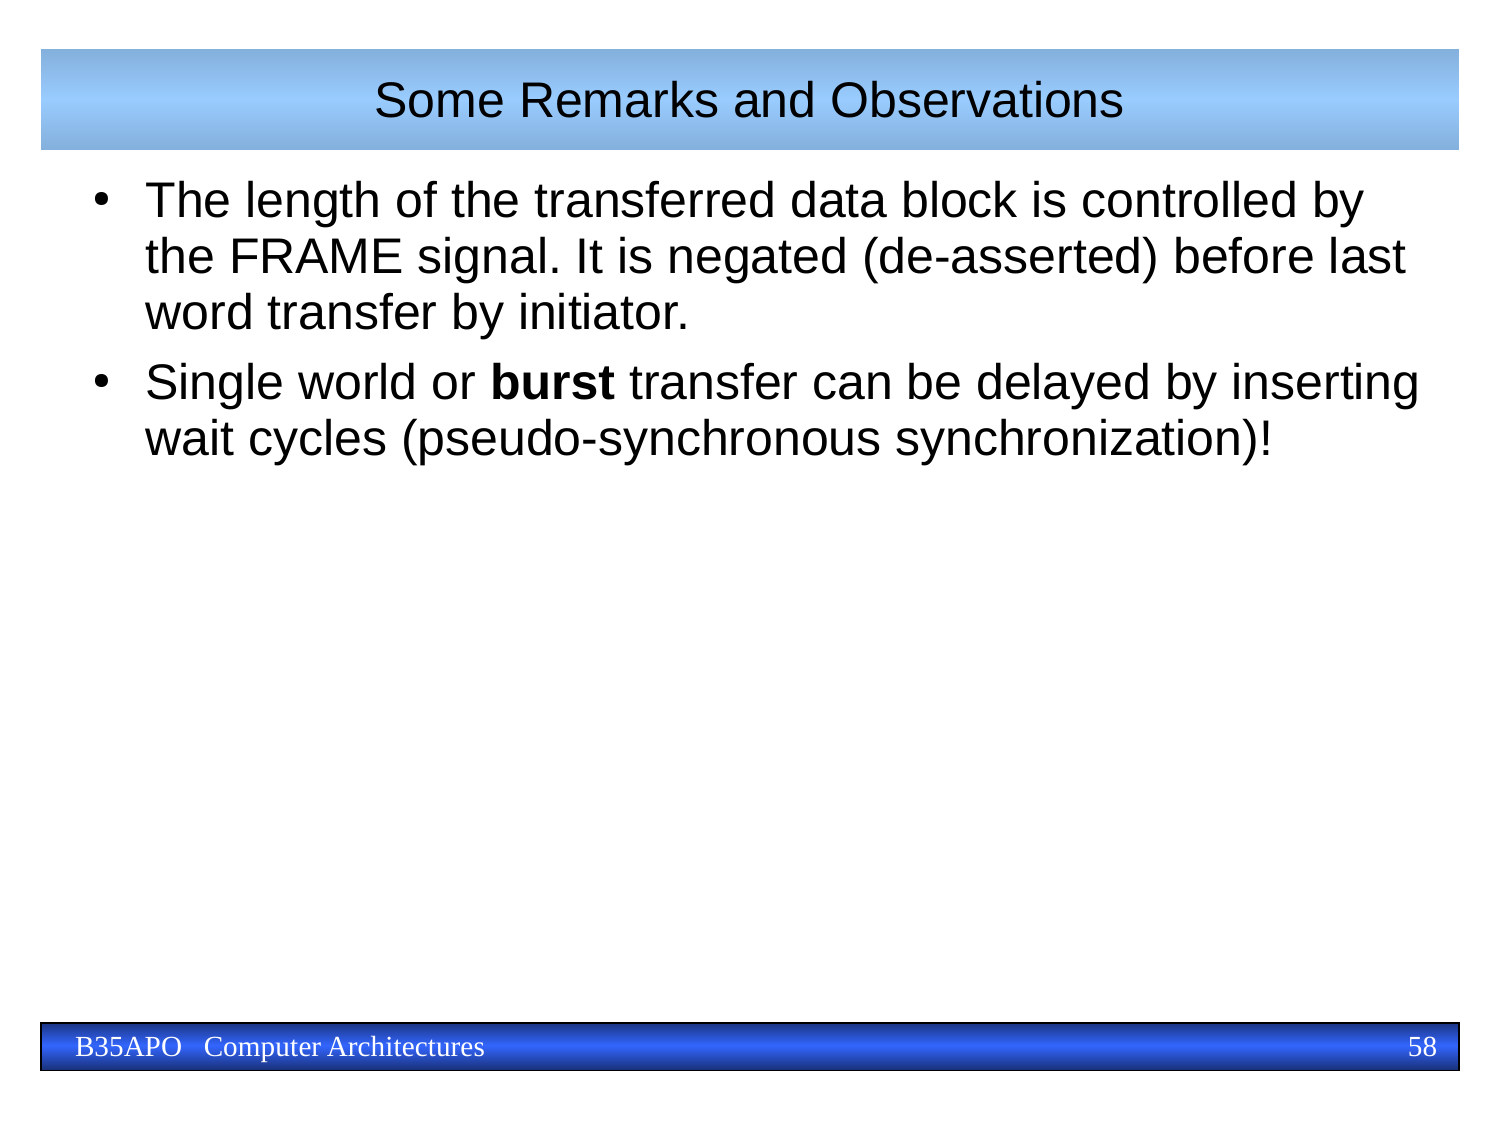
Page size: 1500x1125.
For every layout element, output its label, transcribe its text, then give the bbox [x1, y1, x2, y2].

list The length of the transferred data block is controlled by the FRAME signal. It is negated (de-asserted) before last word transfer by initiator. Single world or burst transfer can be delayed by inserting wait cycles (pseudo-synchronous synchronization)! [75, 172, 1426, 826]
title Some Remarks and Observations [41, 49, 1459, 150]
